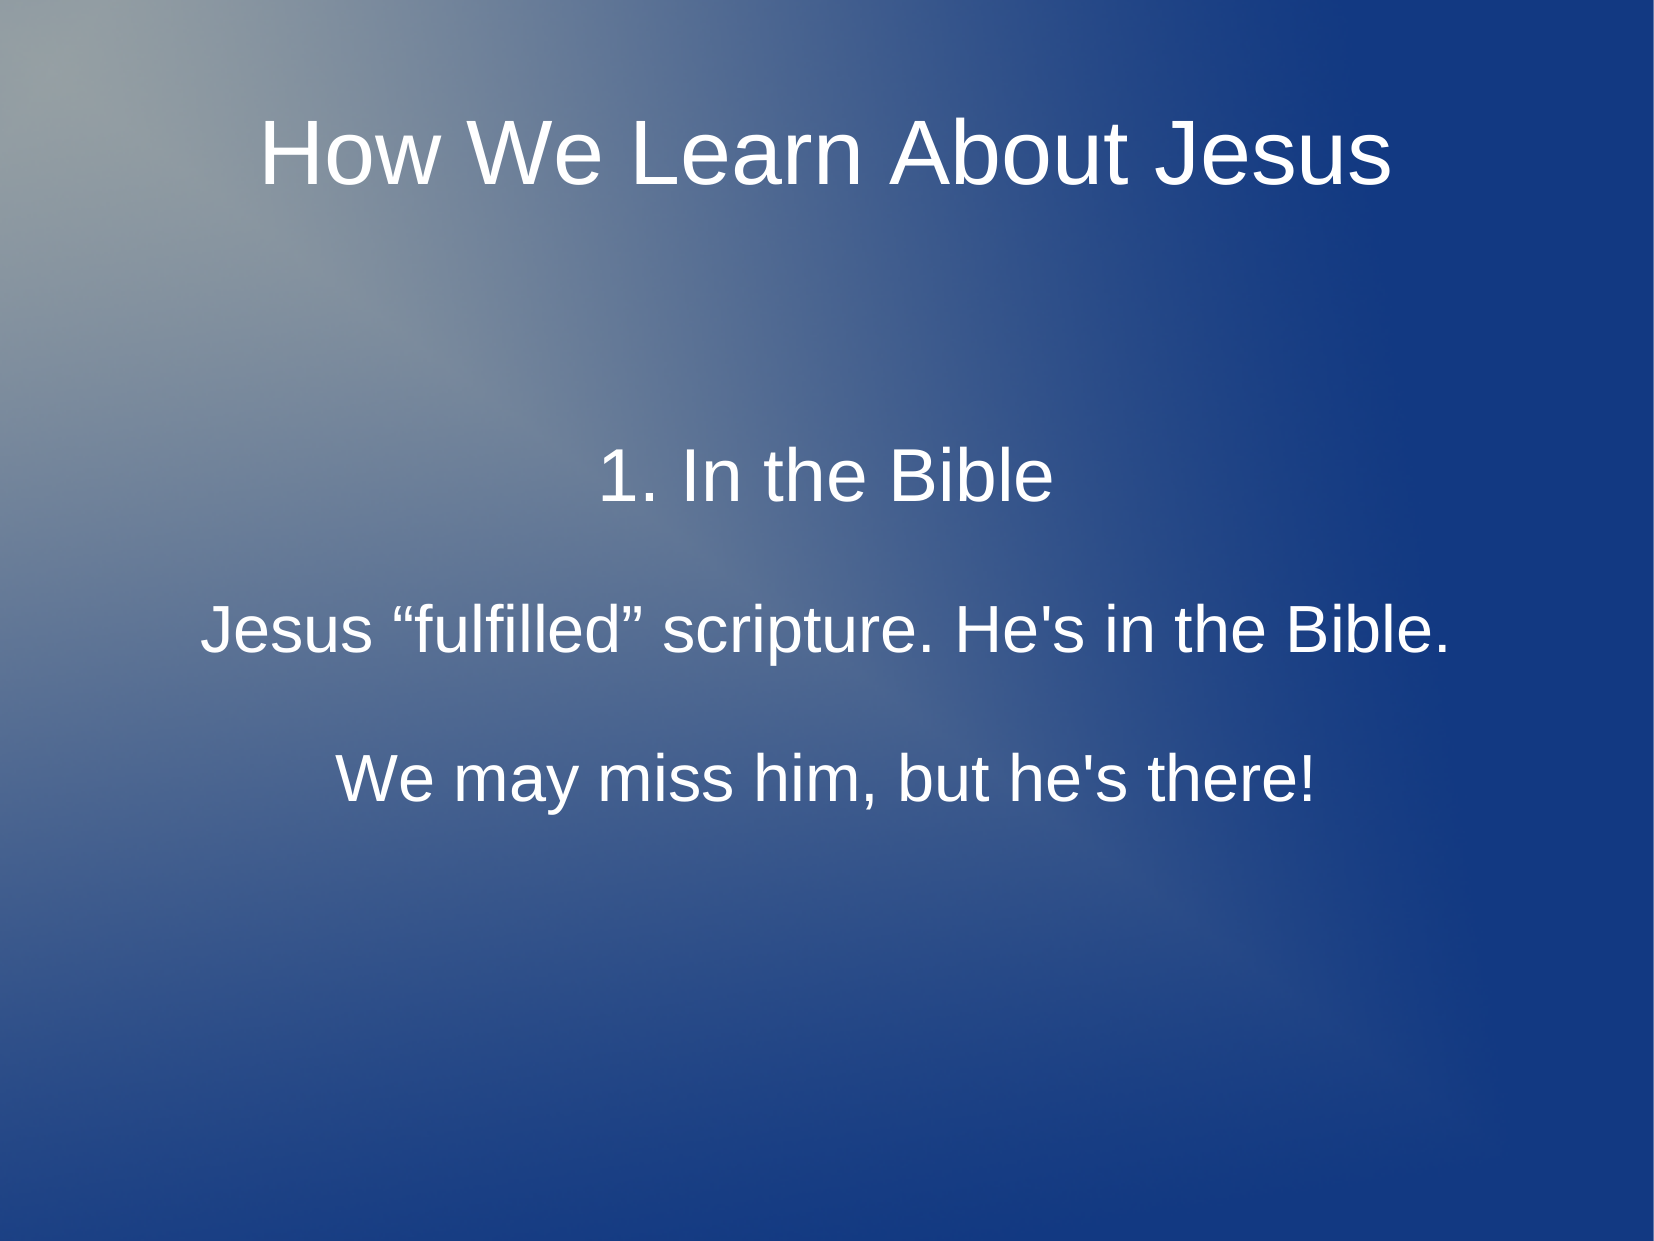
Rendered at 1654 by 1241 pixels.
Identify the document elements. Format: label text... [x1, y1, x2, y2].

picture [0, 0, 1654, 1241]
subtitle 1. In the Bible Jesus “fulfilled” scripture. He's in the Bible. We may miss him, but he's there! [82, 290, 1571, 1109]
title How We Learn About Jesus [82, 49, 1571, 257]
